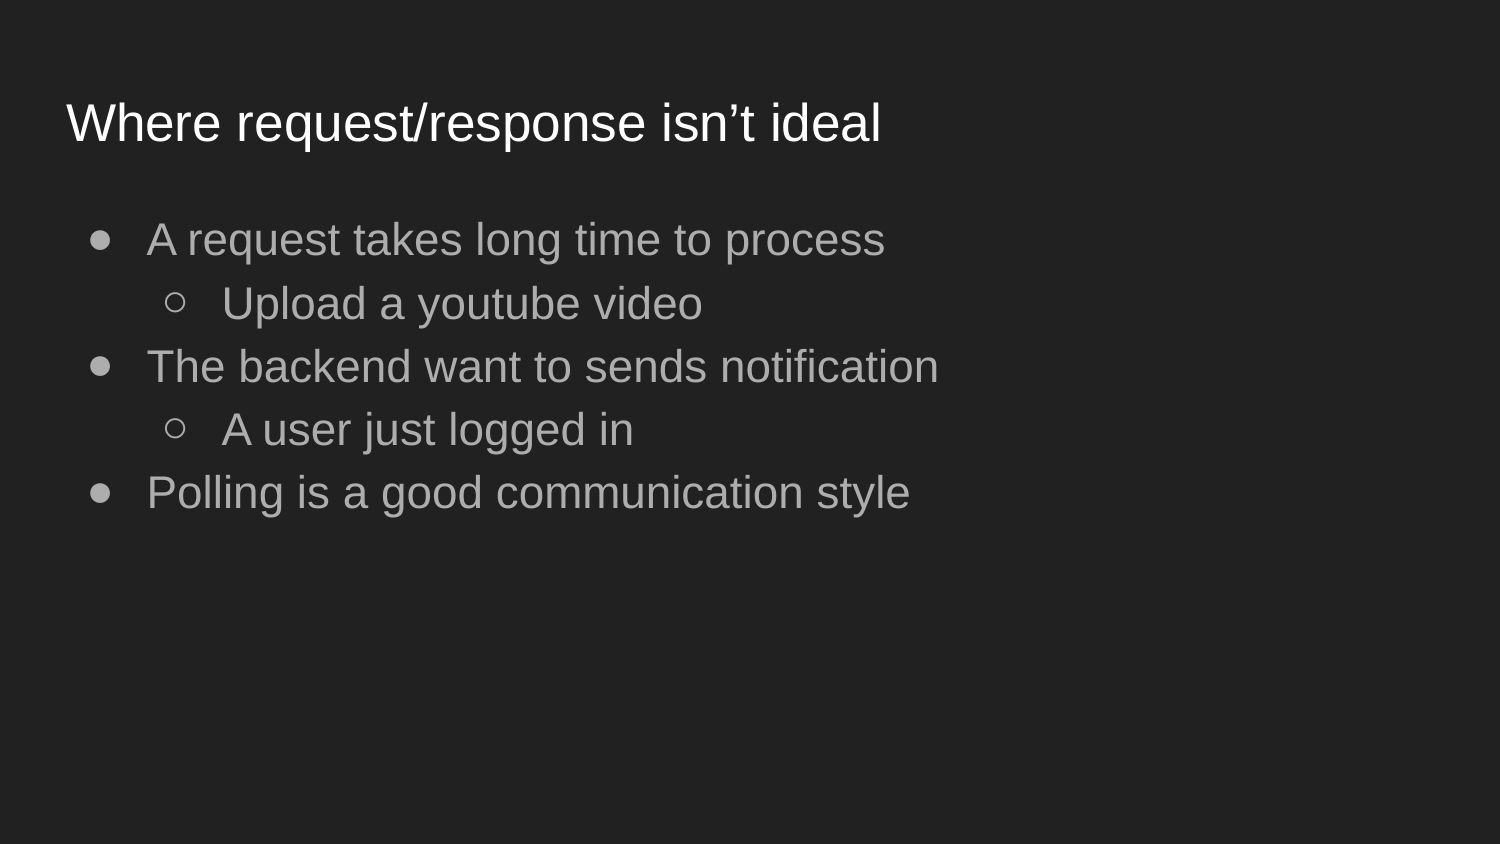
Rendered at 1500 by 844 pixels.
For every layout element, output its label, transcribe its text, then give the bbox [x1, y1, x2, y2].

list A request takes long time to process Upload a youtube video The backend want to sends notification A user just logged in Polling is a good communication style [56, 186, 1248, 732]
title Where request/response isn’t ideal [51, 72, 1449, 167]
